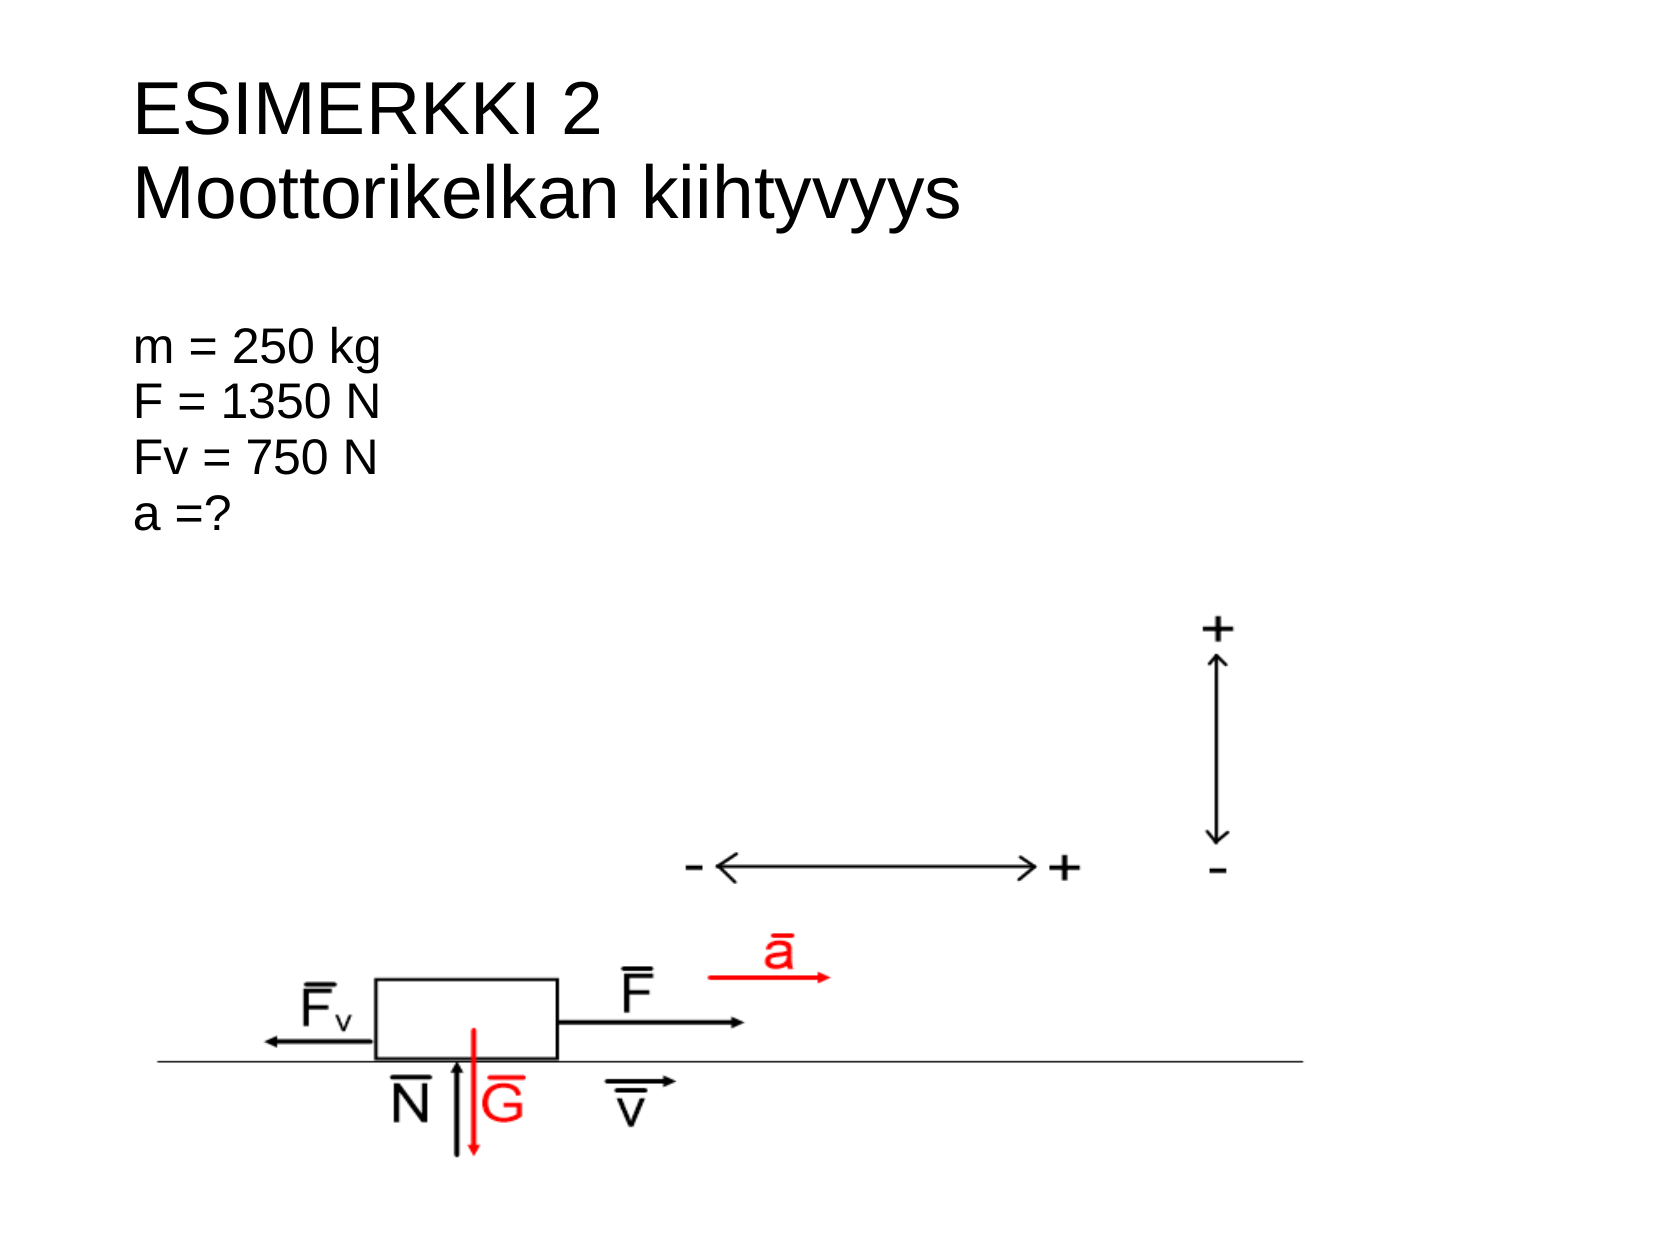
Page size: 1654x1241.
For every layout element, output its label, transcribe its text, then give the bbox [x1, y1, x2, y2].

picture [129, 561, 1335, 1193]
text_box ESIMERKKI 2 Moottorikelkan kiihtyvyys m = 250 kg F = 1350 N Fv = 750 N a =? [118, 54, 1595, 910]
